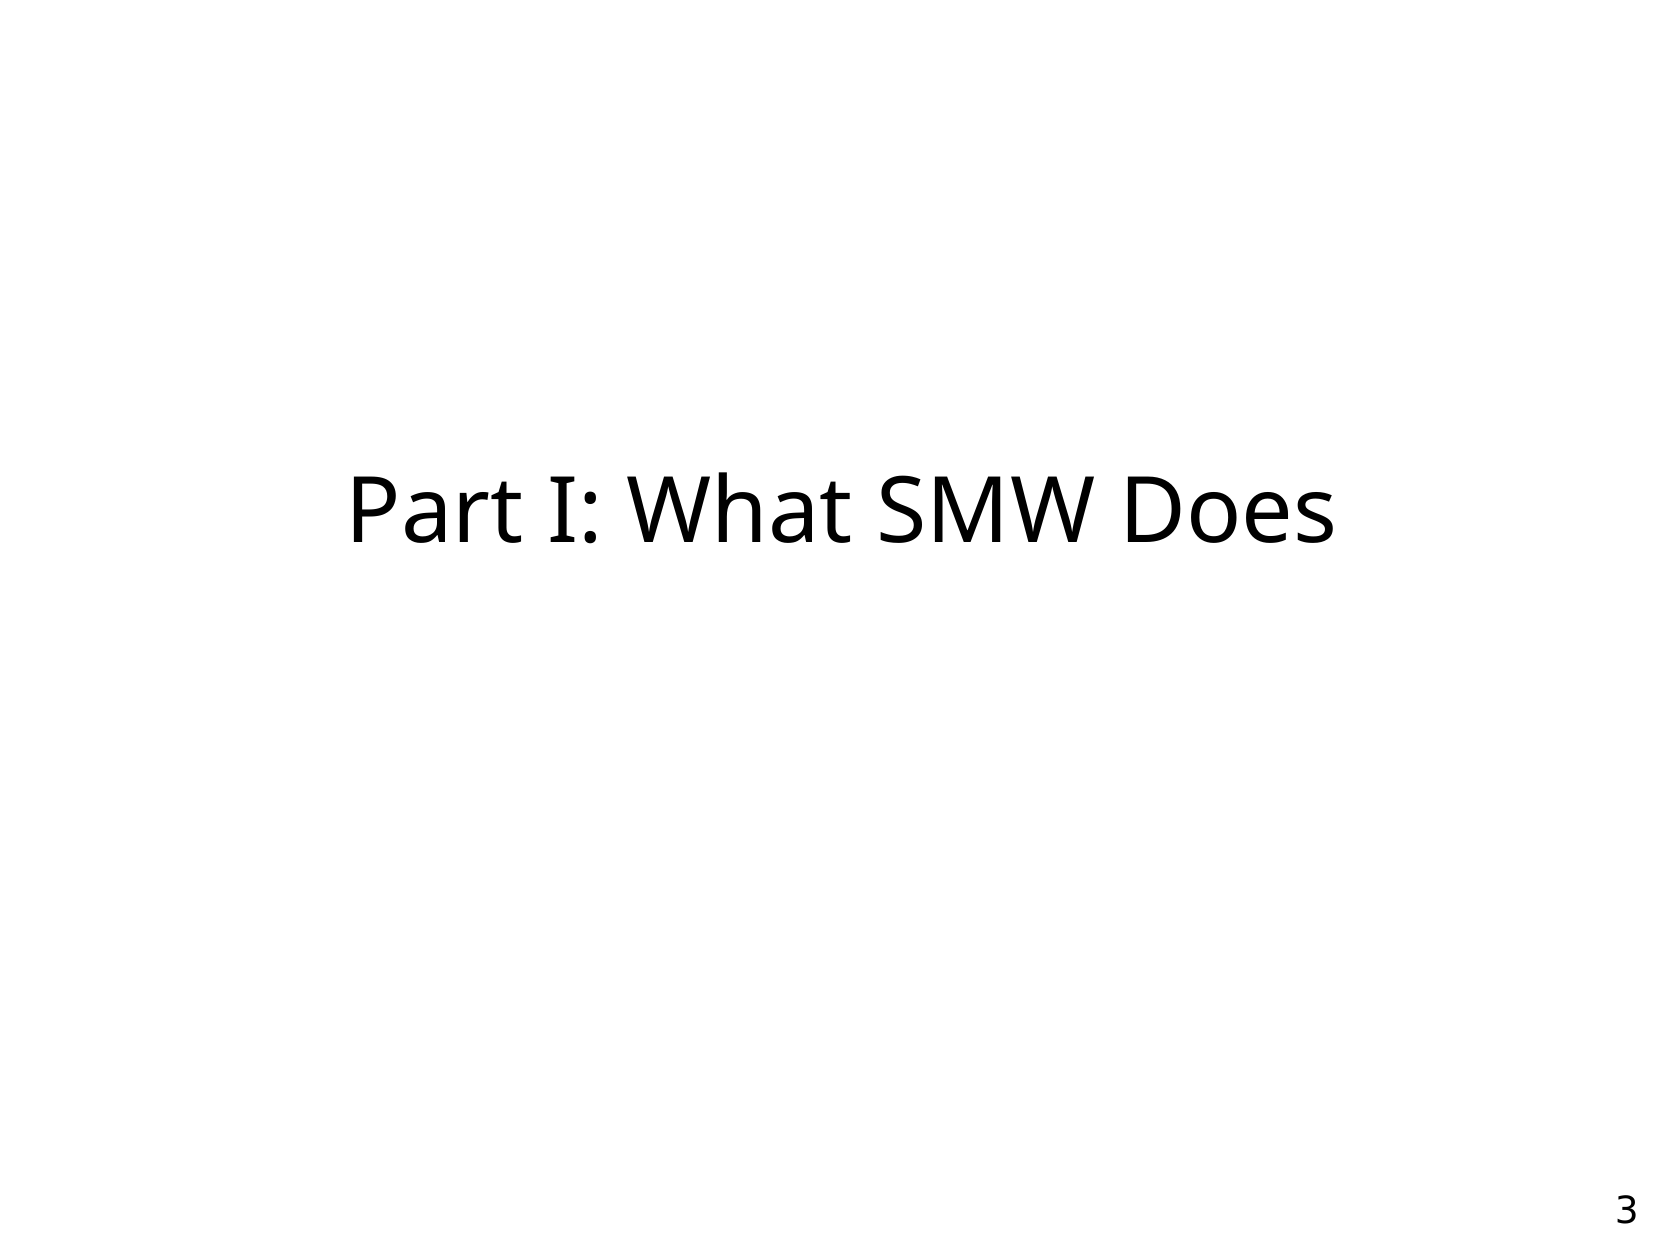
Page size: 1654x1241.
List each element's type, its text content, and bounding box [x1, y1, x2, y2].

text_box 3 [1535, 1181, 1654, 1241]
text_box Part I: What SMW Does [88, 437, 1595, 559]
